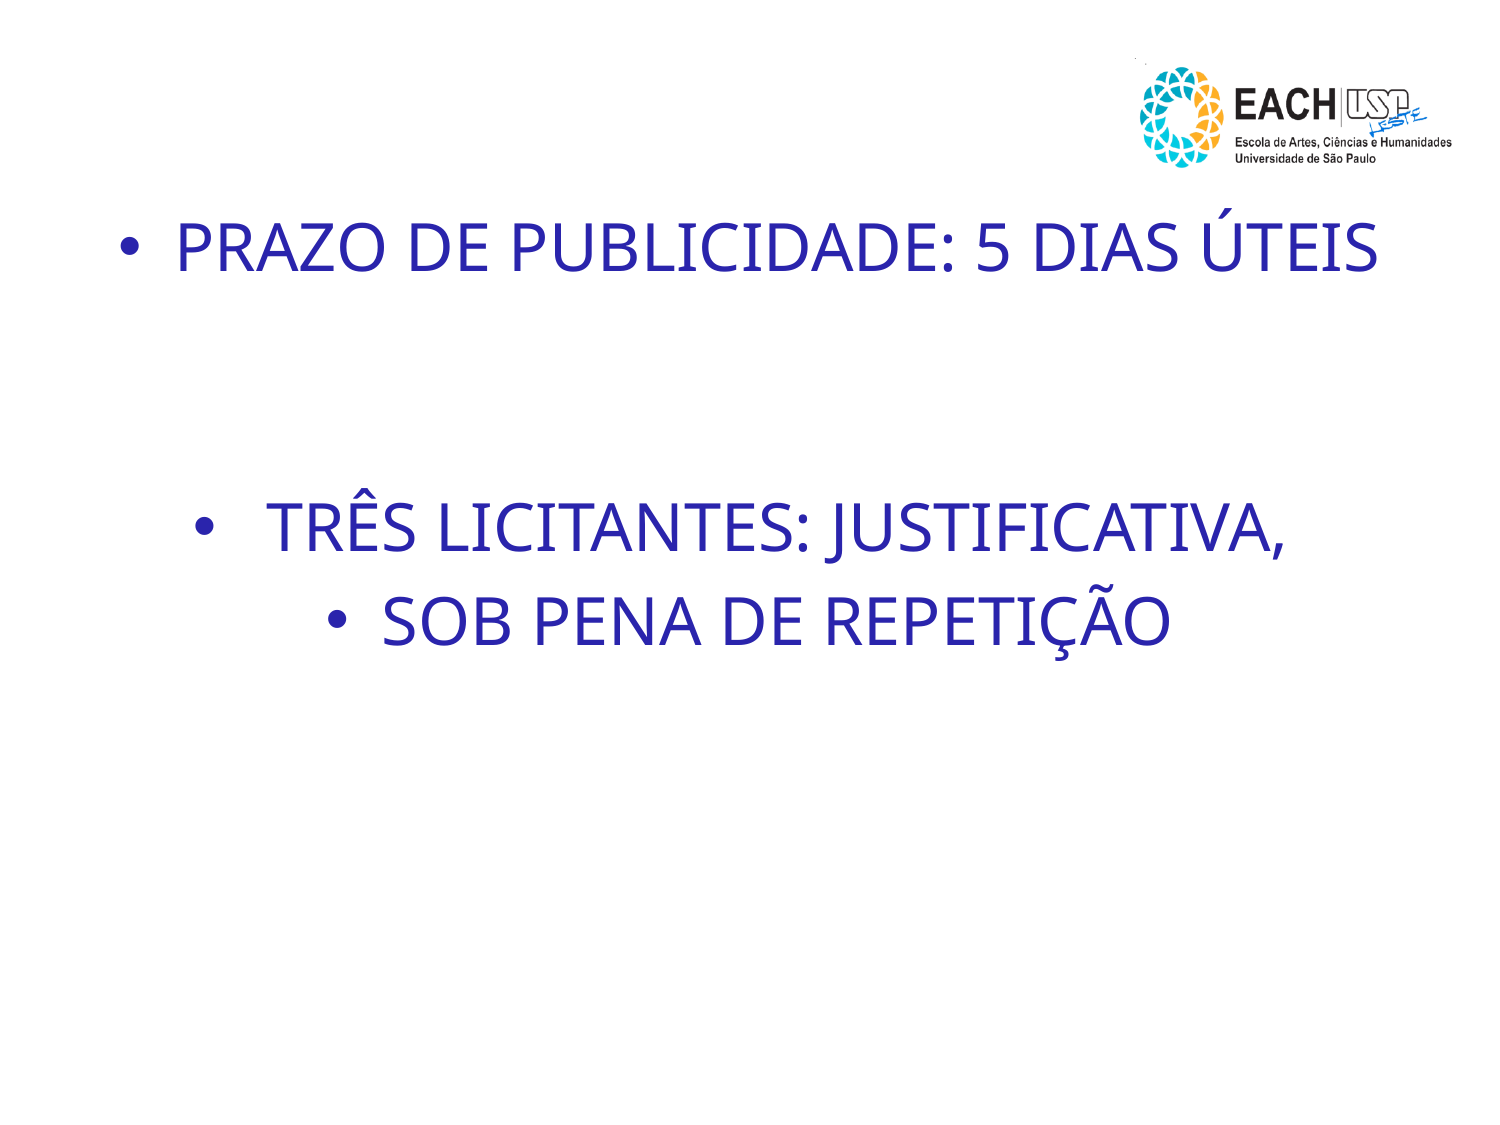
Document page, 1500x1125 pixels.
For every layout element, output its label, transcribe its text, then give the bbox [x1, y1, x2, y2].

picture [1134, 54, 1480, 196]
list PRAZO DE PUBLICIDADE: 5 DIAS ÚTEIS TRÊS LICITANTES: JUSTIFICATIVA, SOB PENA DE REPETIÇÃO [29, 197, 1471, 1083]
